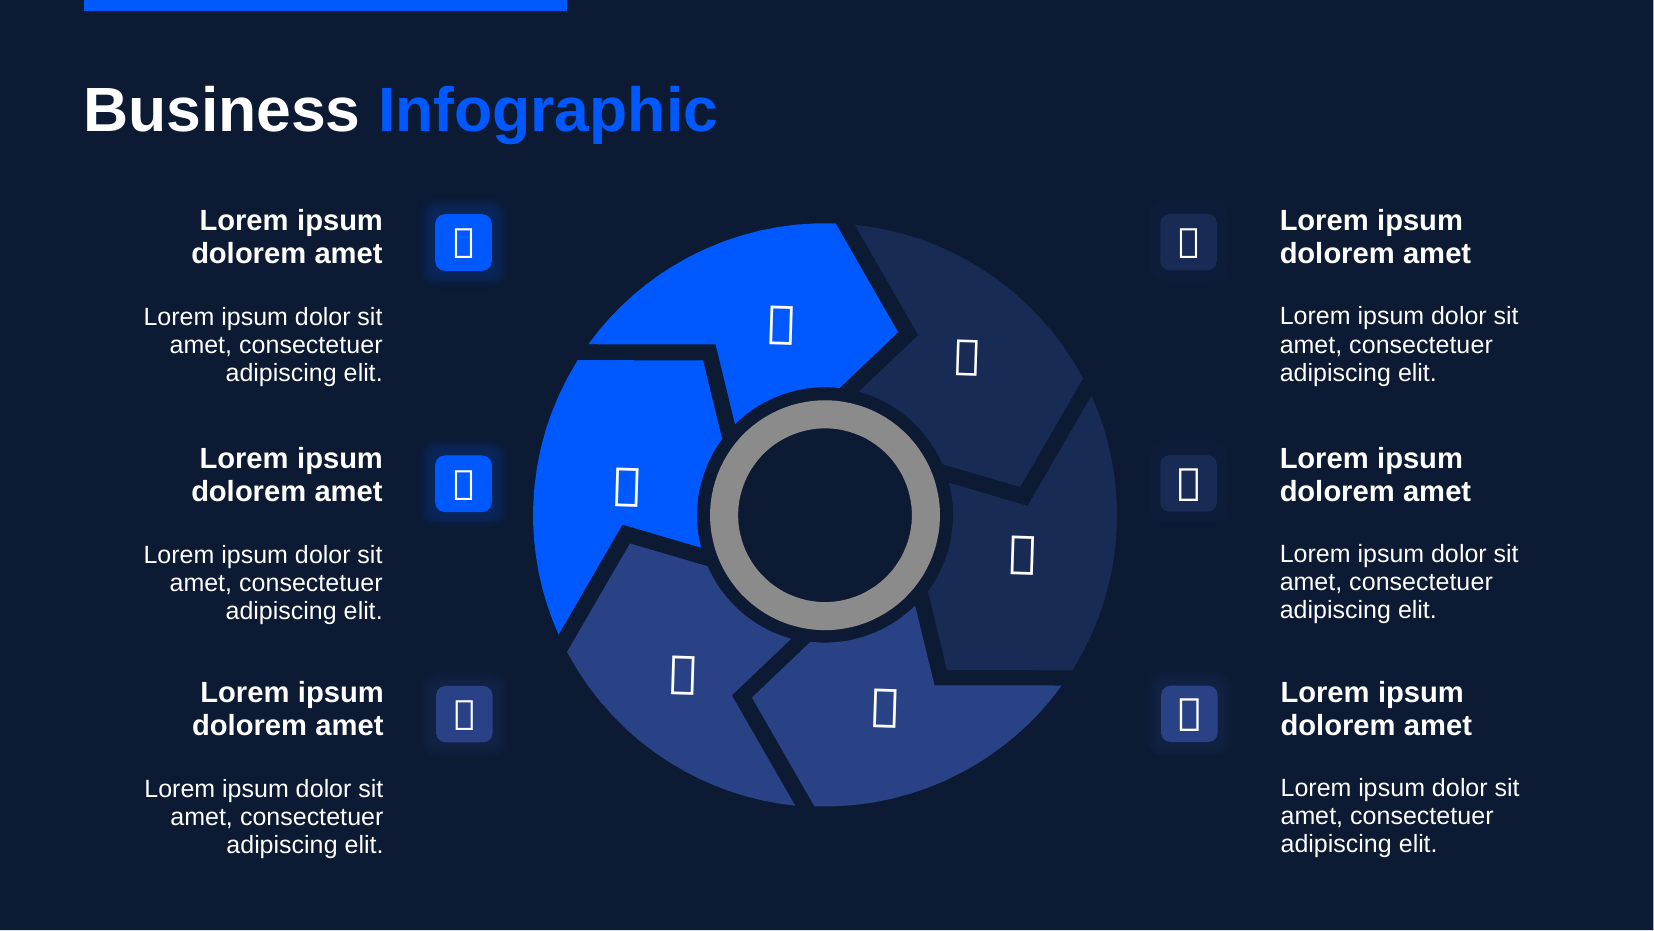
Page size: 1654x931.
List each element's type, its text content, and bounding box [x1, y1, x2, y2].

text_box  [567, 543, 796, 806]
text_box Lorem ipsum dolorem amet Lorem ipsum dolor sit amet, consectetuer adipiscing elit. [1244, 441, 1581, 662]
text_box [710, 400, 940, 631]
text_box  [435, 214, 492, 271]
text_box  [1161, 685, 1218, 743]
text_box Lorem ipsum dolorem amet Lorem ipsum dolor sit amet, consectetuer adipiscing elit. [47, 676, 384, 896]
text_box Lorem ipsum dolorem amet Lorem ipsum dolor sit amet, consectetuer adipiscing elit. [1245, 675, 1582, 895]
text_box  [436, 685, 493, 743]
text_box Lorem ipsum dolorem amet Lorem ipsum dolor sit amet, consectetuer adipiscing elit. [1244, 204, 1581, 424]
text_box  [1160, 213, 1217, 271]
text_box  [533, 360, 723, 635]
text_box  [854, 224, 1084, 487]
text_box Lorem ipsum dolorem amet Lorem ipsum dolor sit amet, consectetuer adipiscing elit. [46, 204, 384, 424]
title Business Infographic [83, 75, 1570, 188]
text_box Lorem ipsum dolorem amet Lorem ipsum dolor sit amet, consectetuer adipiscing elit. [46, 442, 384, 662]
text_box  [435, 455, 492, 513]
text_box  [751, 605, 1062, 807]
text_box  [927, 395, 1117, 671]
text_box  [1160, 455, 1217, 512]
text_box  [588, 223, 899, 425]
